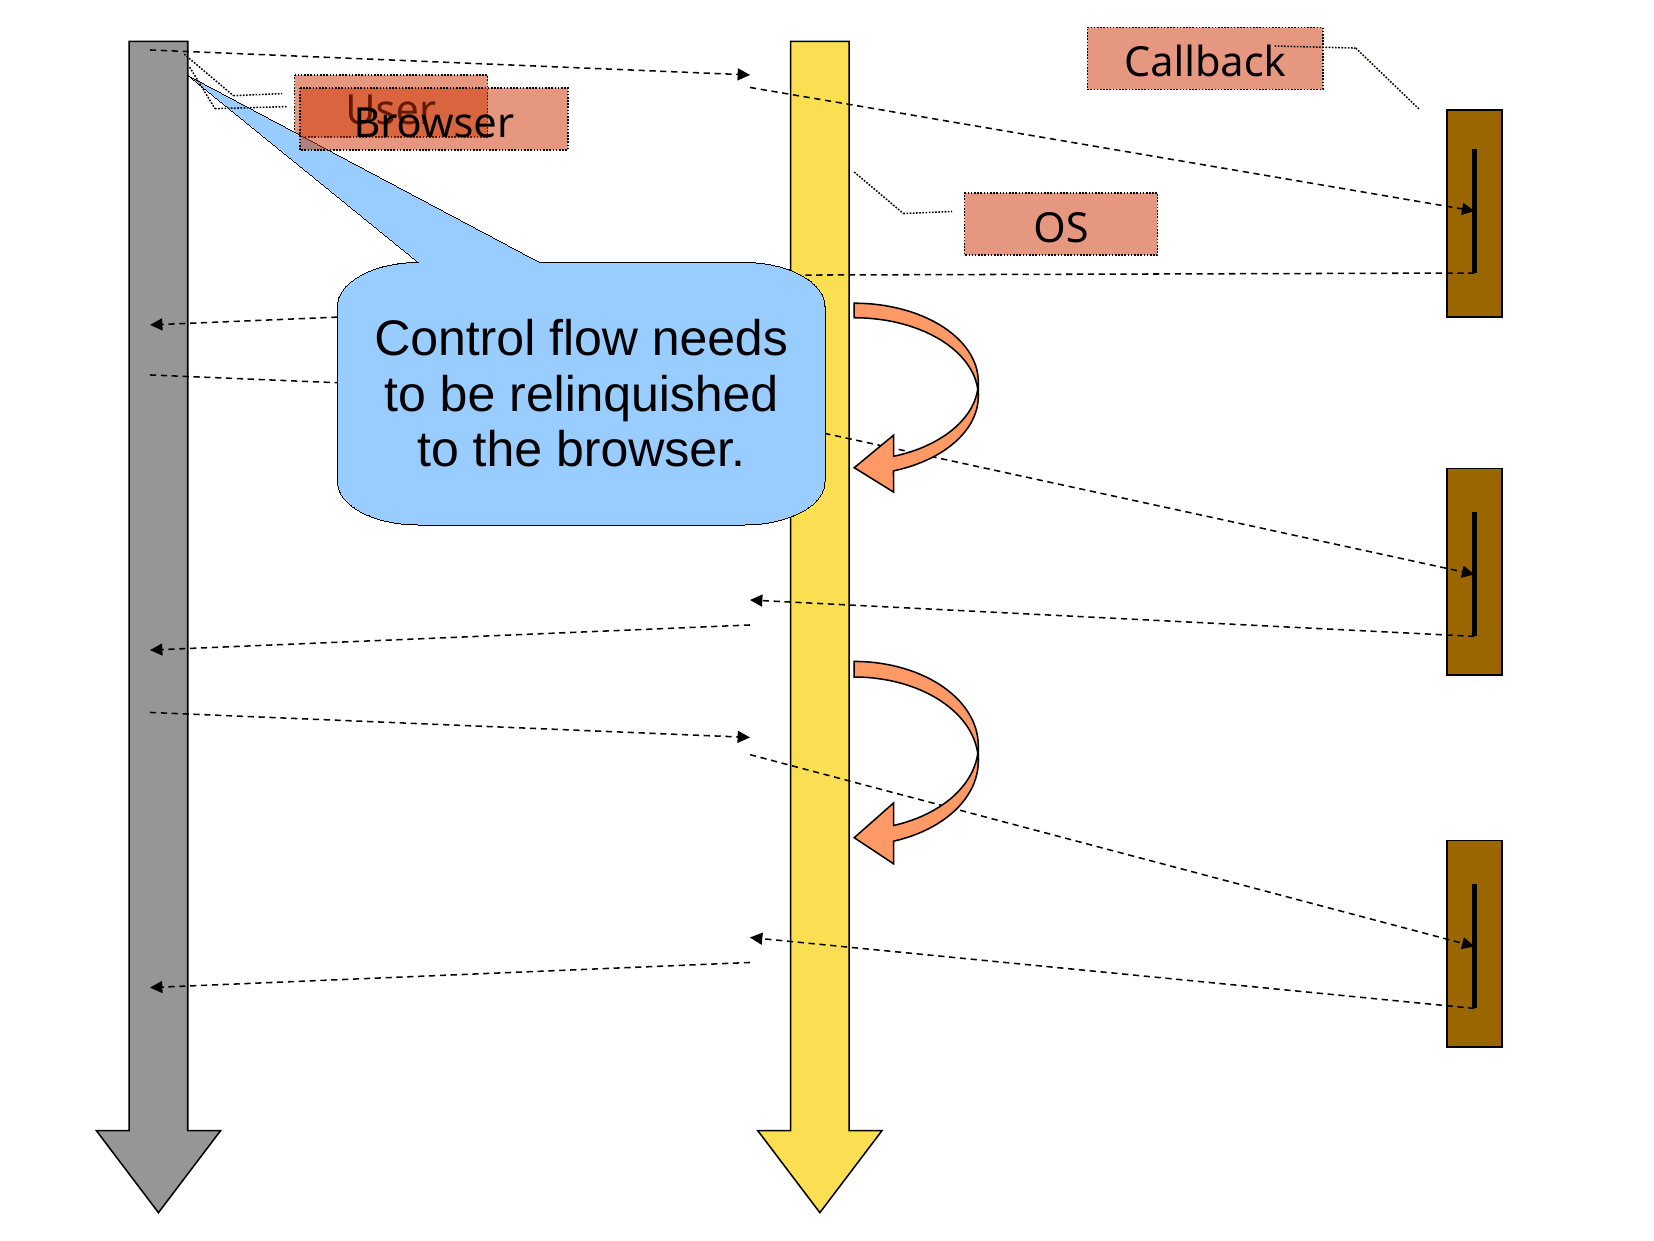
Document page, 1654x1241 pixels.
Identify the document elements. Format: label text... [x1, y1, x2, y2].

text_box Browser [300, 88, 568, 150]
text_box [757, 41, 882, 1213]
text_box [854, 661, 979, 864]
text_box [96, 41, 221, 1213]
text_box [854, 303, 979, 493]
text_box [1446, 110, 1502, 317]
text_box Control flow needs to be relinquished to the browser. [229, 108, 826, 526]
text_box [1446, 840, 1502, 1048]
text_box [1446, 468, 1502, 676]
text_box OS [964, 193, 1157, 255]
text_box User [295, 75, 488, 134]
text_box Control flow needs to be relinquished to the browser. [199, 81, 248, 108]
text_box Callback [1087, 27, 1419, 109]
